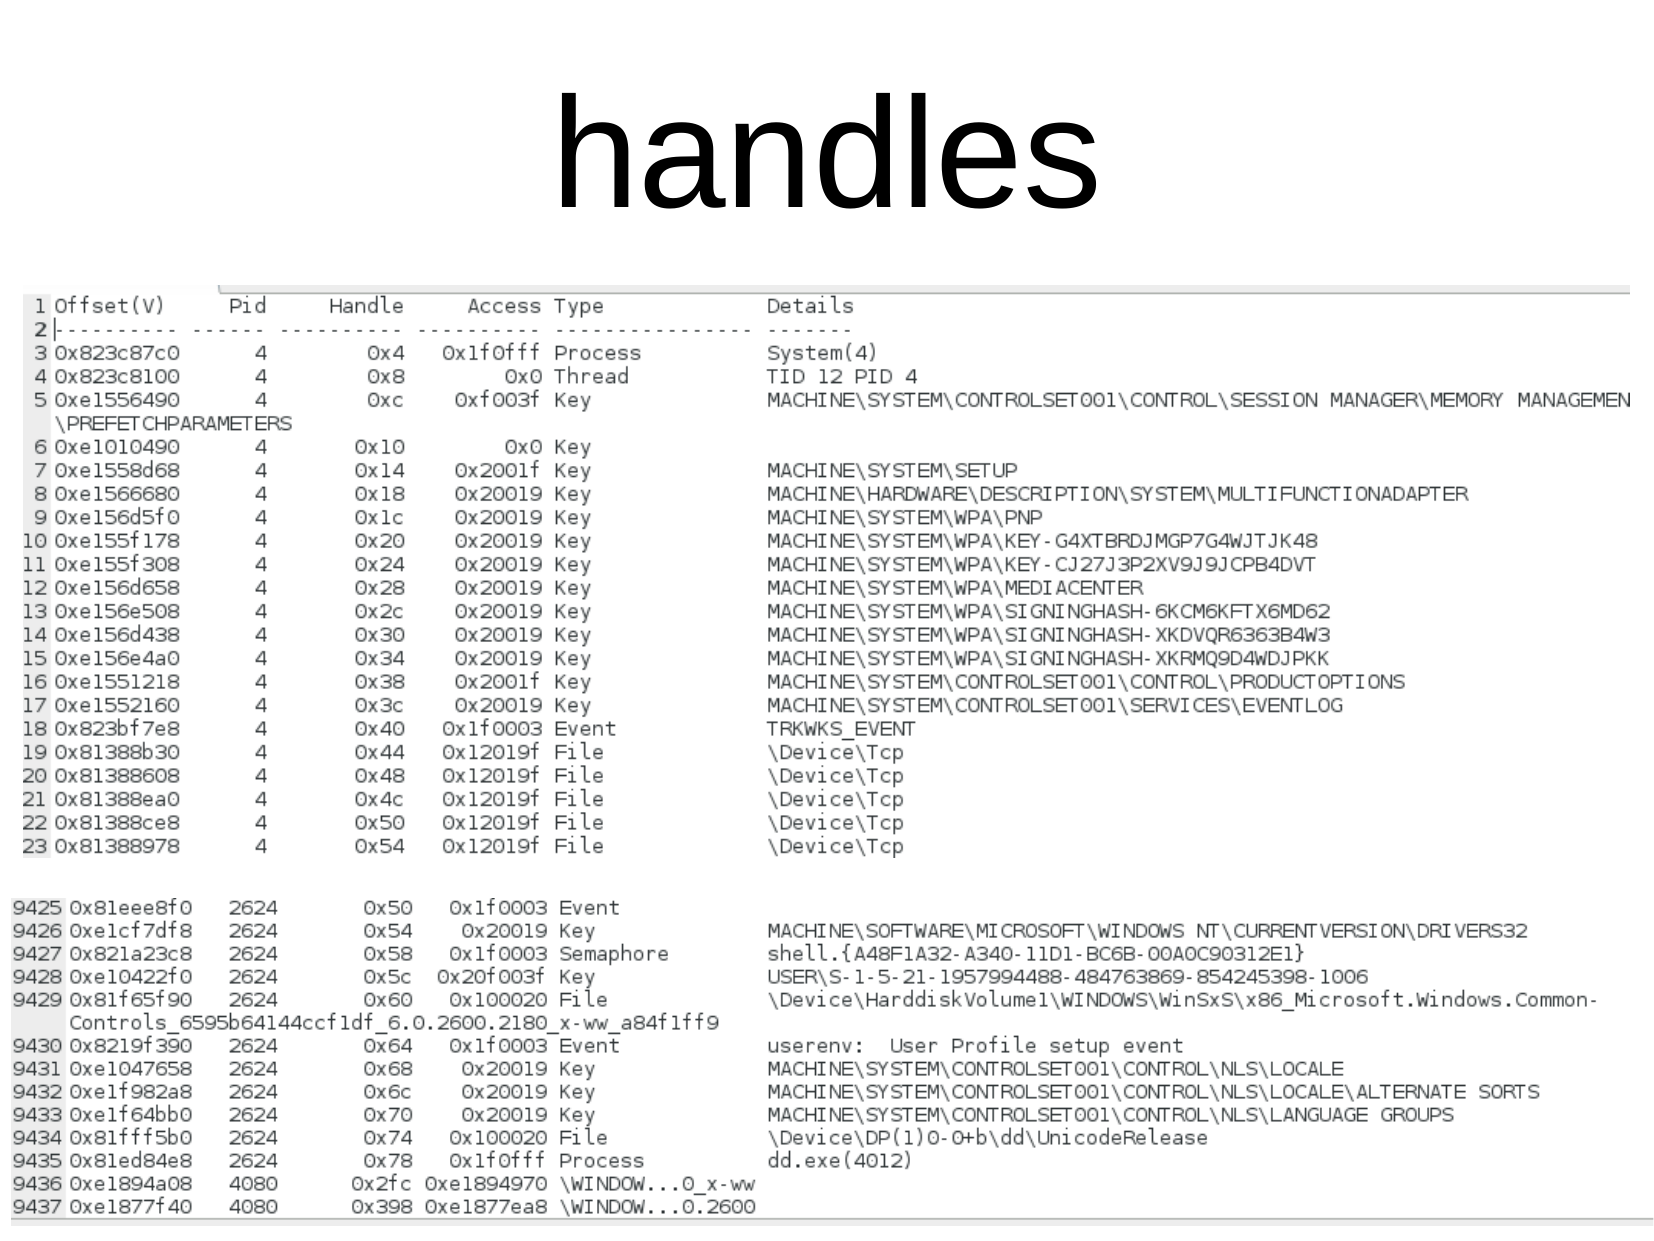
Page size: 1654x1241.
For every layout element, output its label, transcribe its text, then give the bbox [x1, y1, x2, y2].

title handles [82, 49, 1571, 257]
picture [23, 285, 1630, 858]
picture [11, 898, 1654, 1226]
